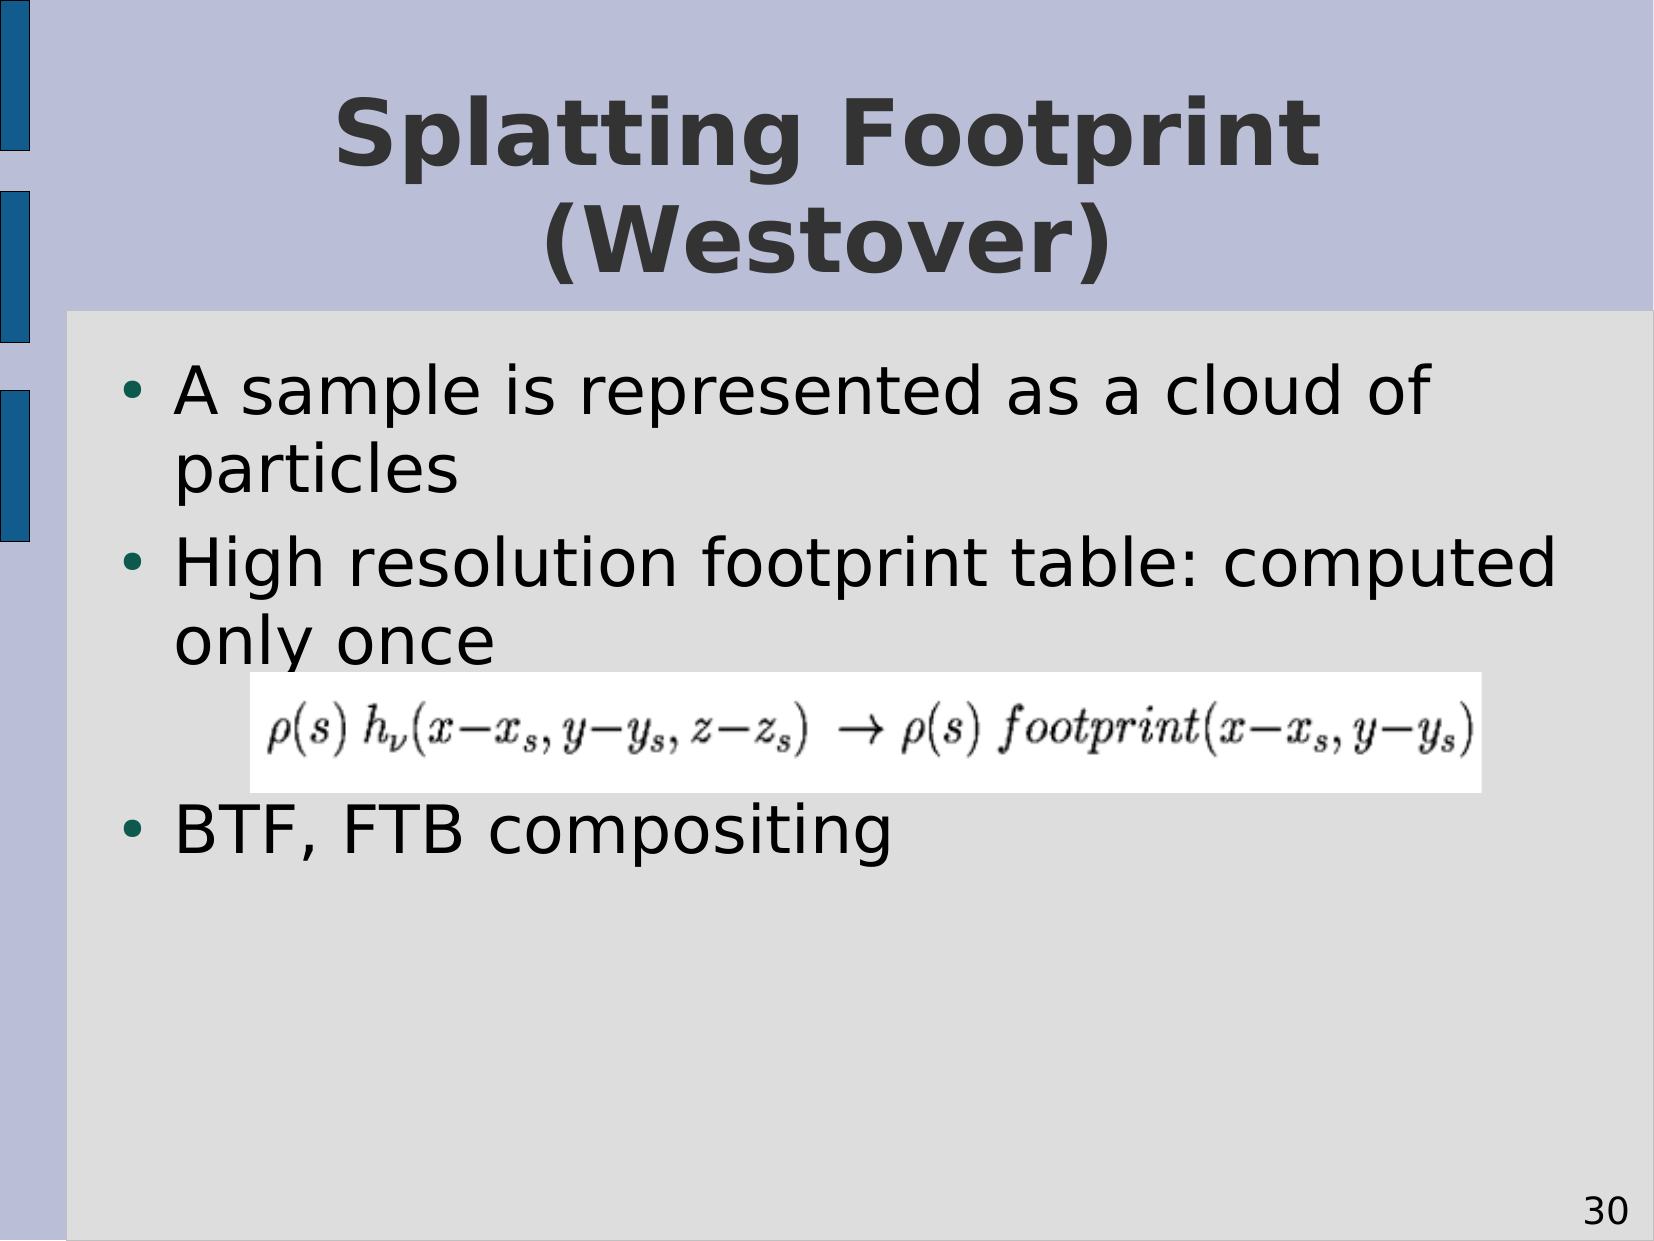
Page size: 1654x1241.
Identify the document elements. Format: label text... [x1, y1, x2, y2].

text_box A sample is represented as a cloud of particles High resolution footprint table: computed only once BTF, FTB compositing [87, 344, 1639, 1206]
title Splatting Footprint (Westover) [121, 80, 1534, 295]
chart [249, 672, 1482, 793]
